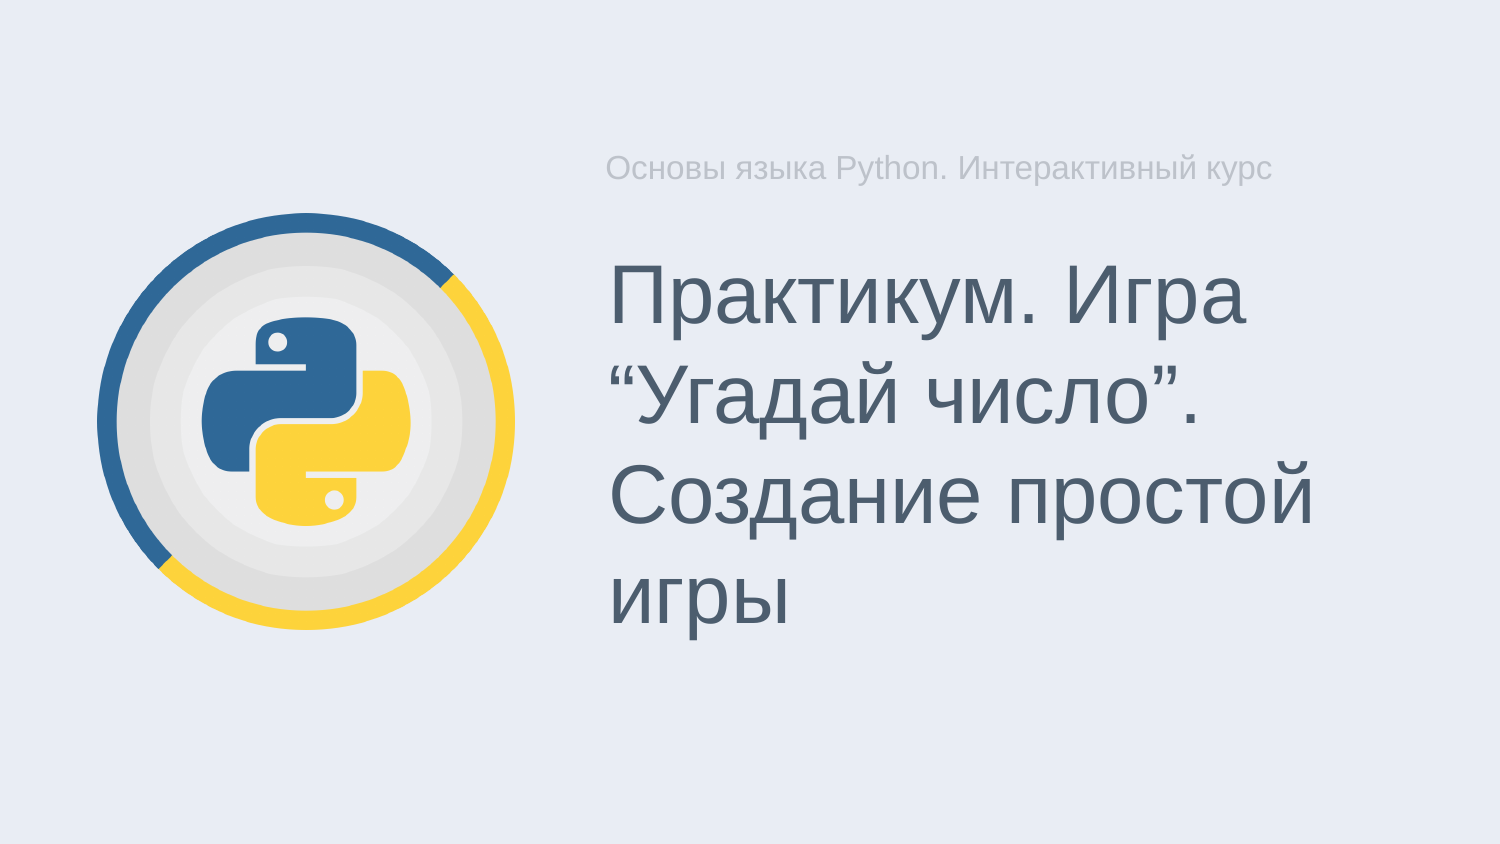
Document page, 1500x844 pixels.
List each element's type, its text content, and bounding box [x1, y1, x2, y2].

text_box Практикум. Игра “Угадай число”. Создание простой игры [603, 235, 1423, 630]
title Основы языка Python. Интерактивный курс [601, 141, 1298, 188]
picture [97, 213, 515, 630]
